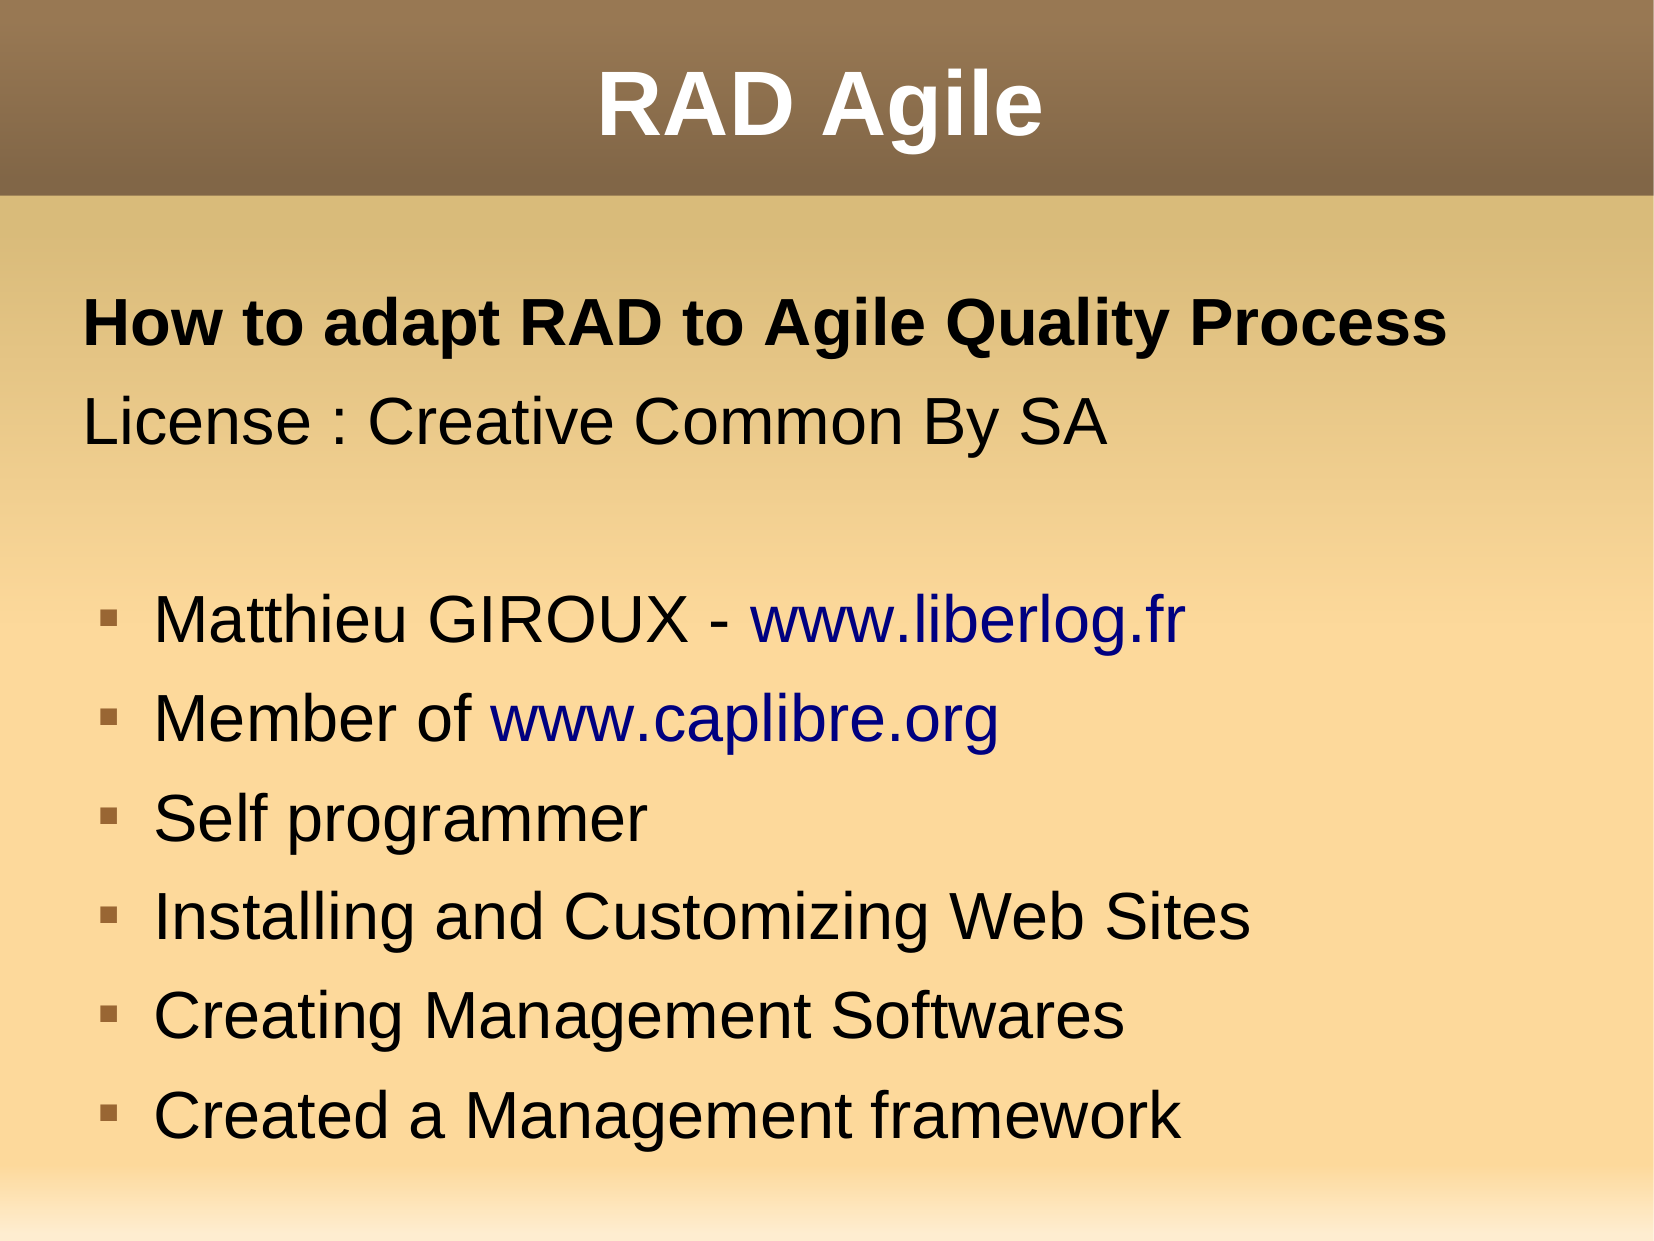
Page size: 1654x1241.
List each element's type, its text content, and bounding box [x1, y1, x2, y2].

title RAD Agile [76, 0, 1565, 208]
picture [0, 0, 1654, 1241]
list How to adapt RAD to Agile Quality Process License : Creative Common By SA Matthieu GIROUX - www.liberlog.fr Member of www.caplibre.org Self programmer Installing and Customizing Web Sites Creating Management Softwares Created a Management framework [82, 290, 1571, 1241]
